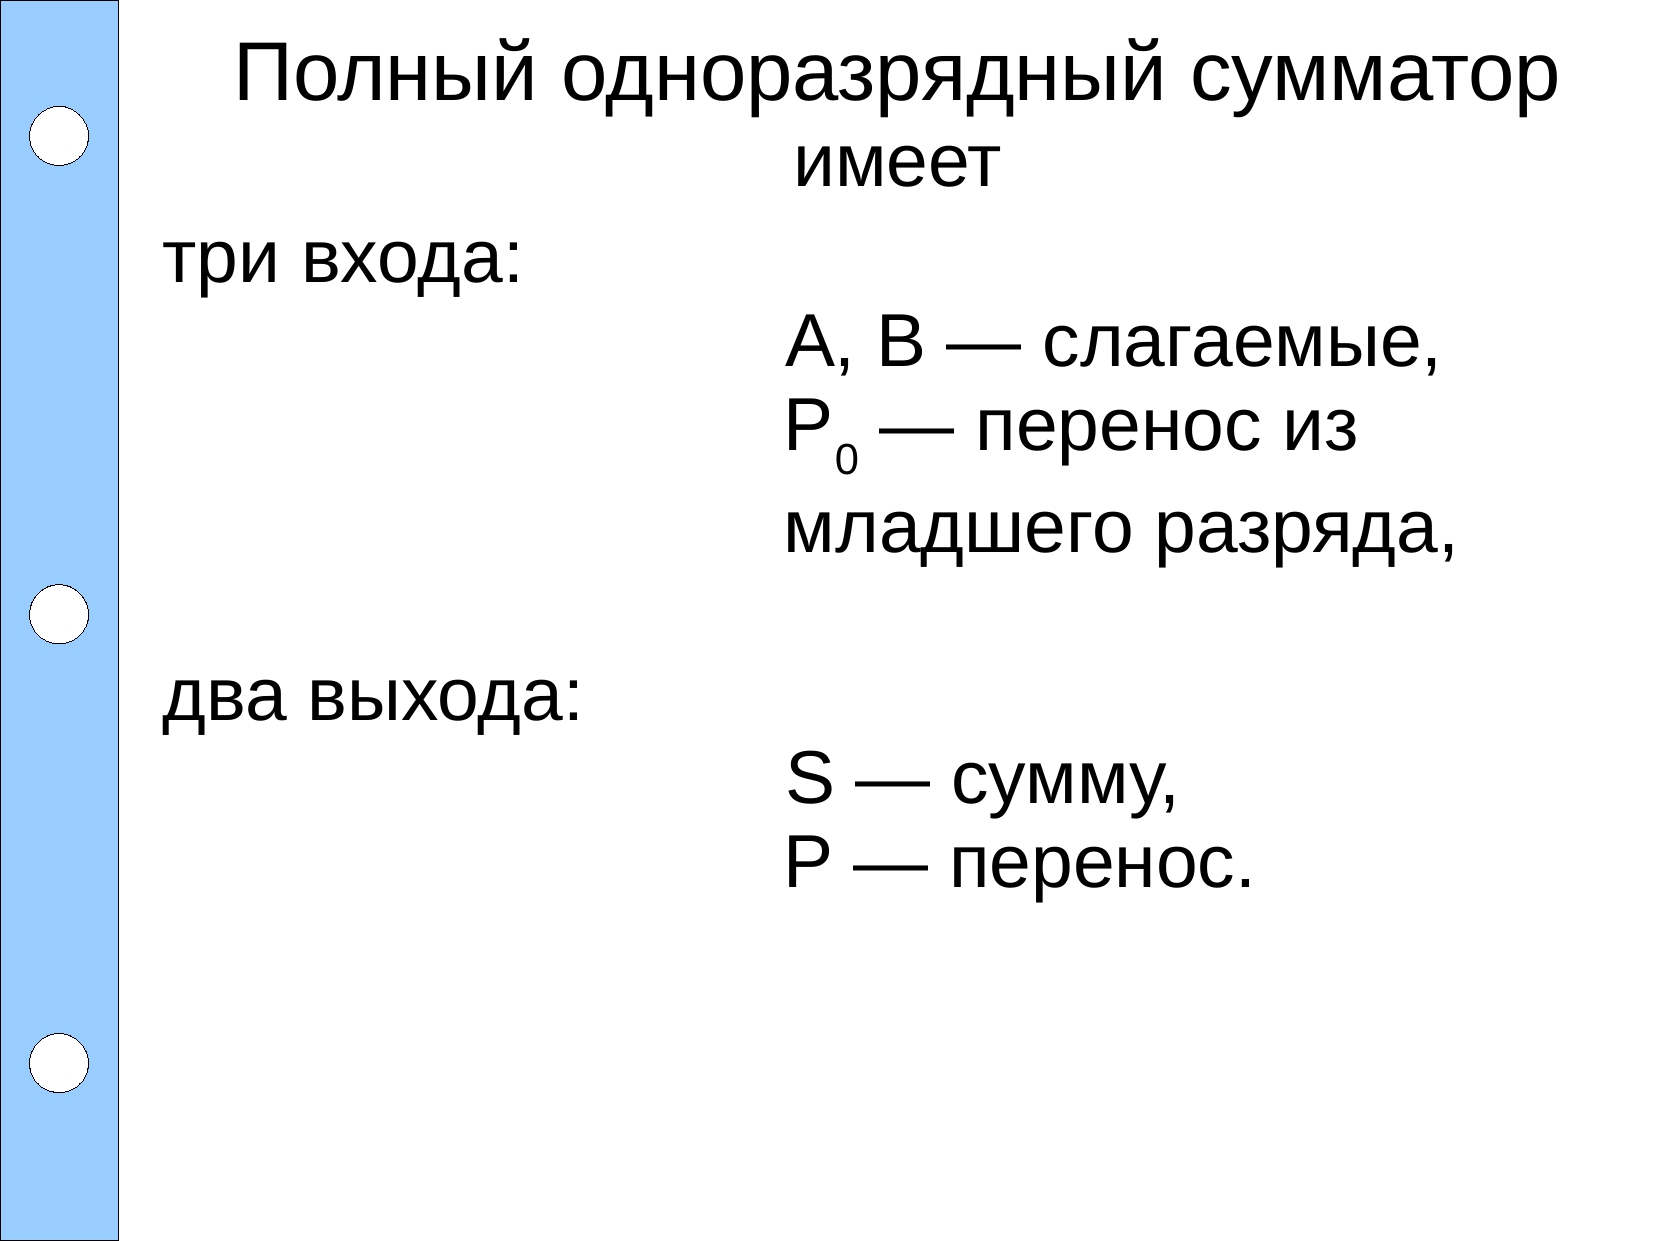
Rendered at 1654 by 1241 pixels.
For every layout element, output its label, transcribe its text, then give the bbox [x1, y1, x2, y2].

text_box [0, 0, 119, 1241]
text_box три входа: A, B — слагаемые, P0 — перенос из младшего разряда, два выхода: S — сумму, P — перенос. [147, 206, 1565, 996]
text_box Полный одноразрядный сумматор имеет [159, 17, 1636, 210]
